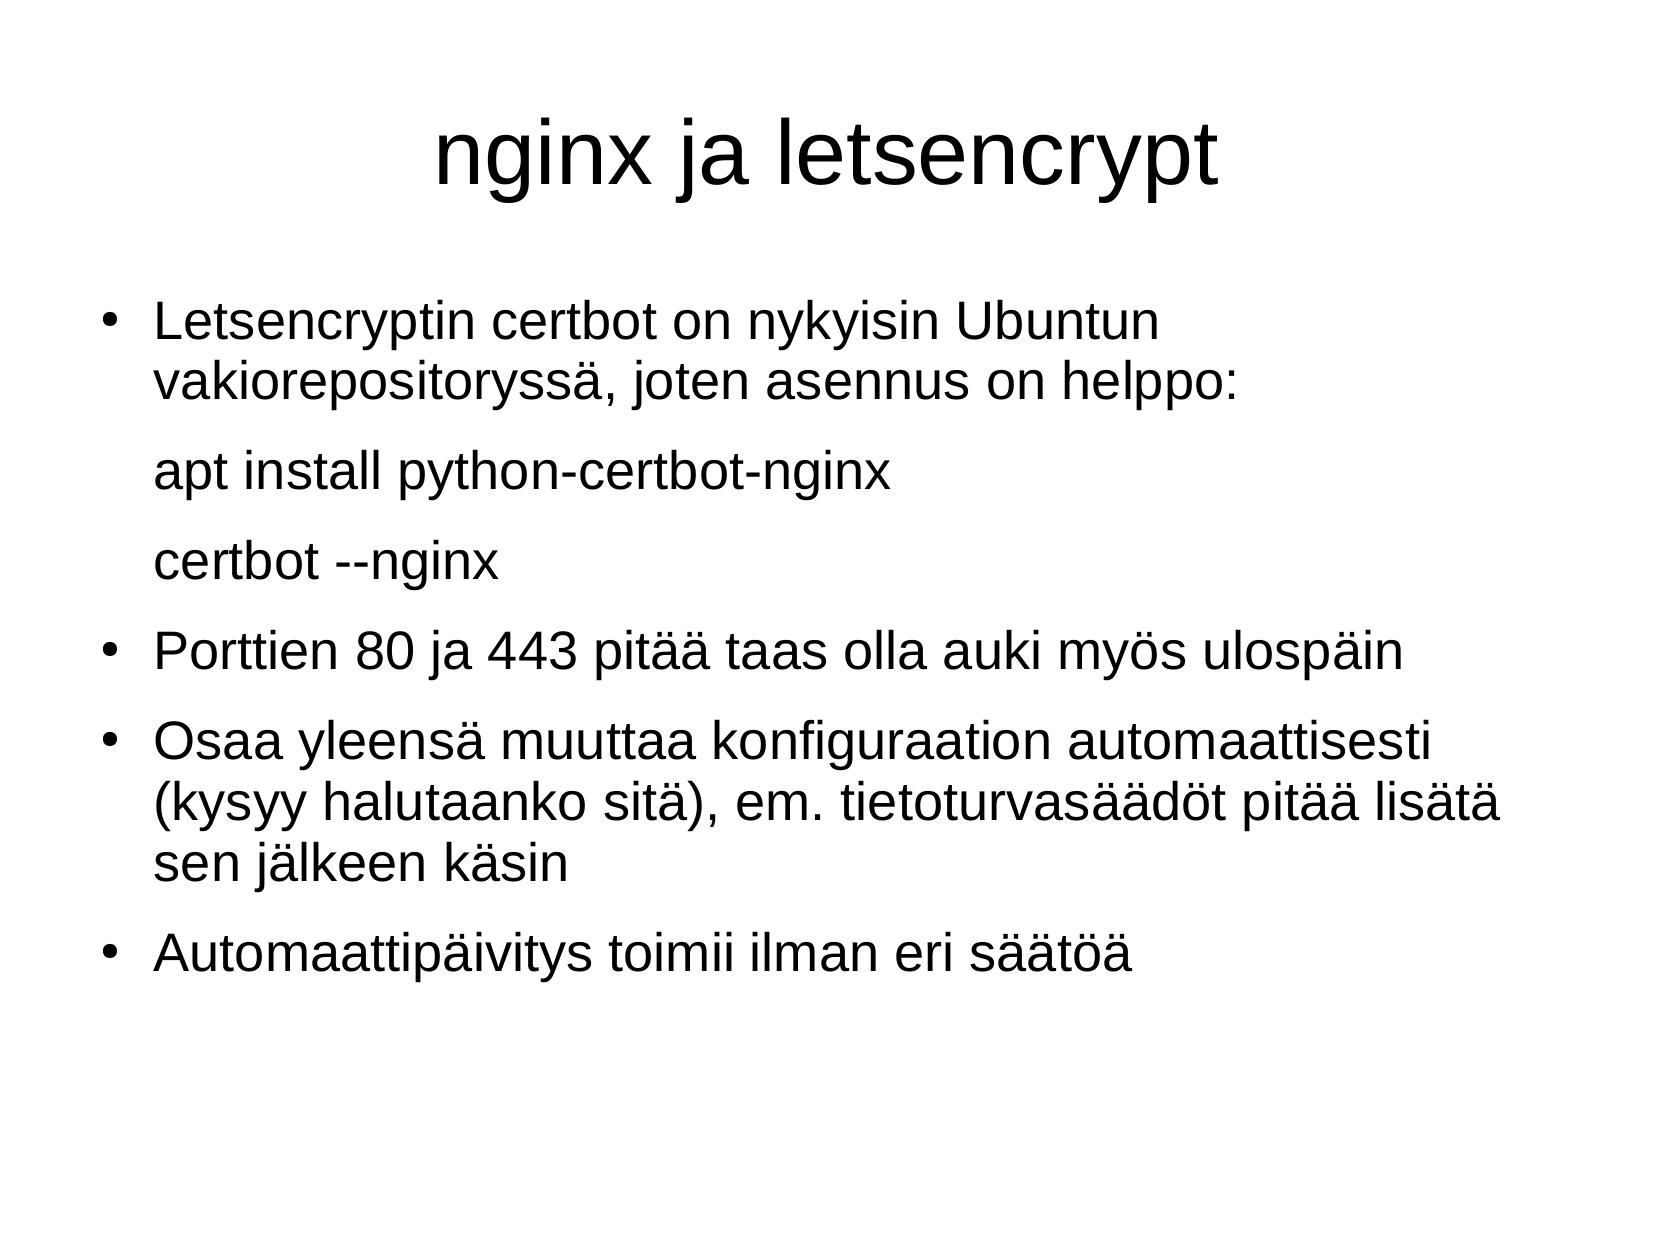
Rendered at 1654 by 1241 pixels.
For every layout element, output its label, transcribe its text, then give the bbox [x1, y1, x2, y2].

text_box [82, 290, 1571, 1010]
title nginx ja letsencrypt [82, 49, 1571, 257]
